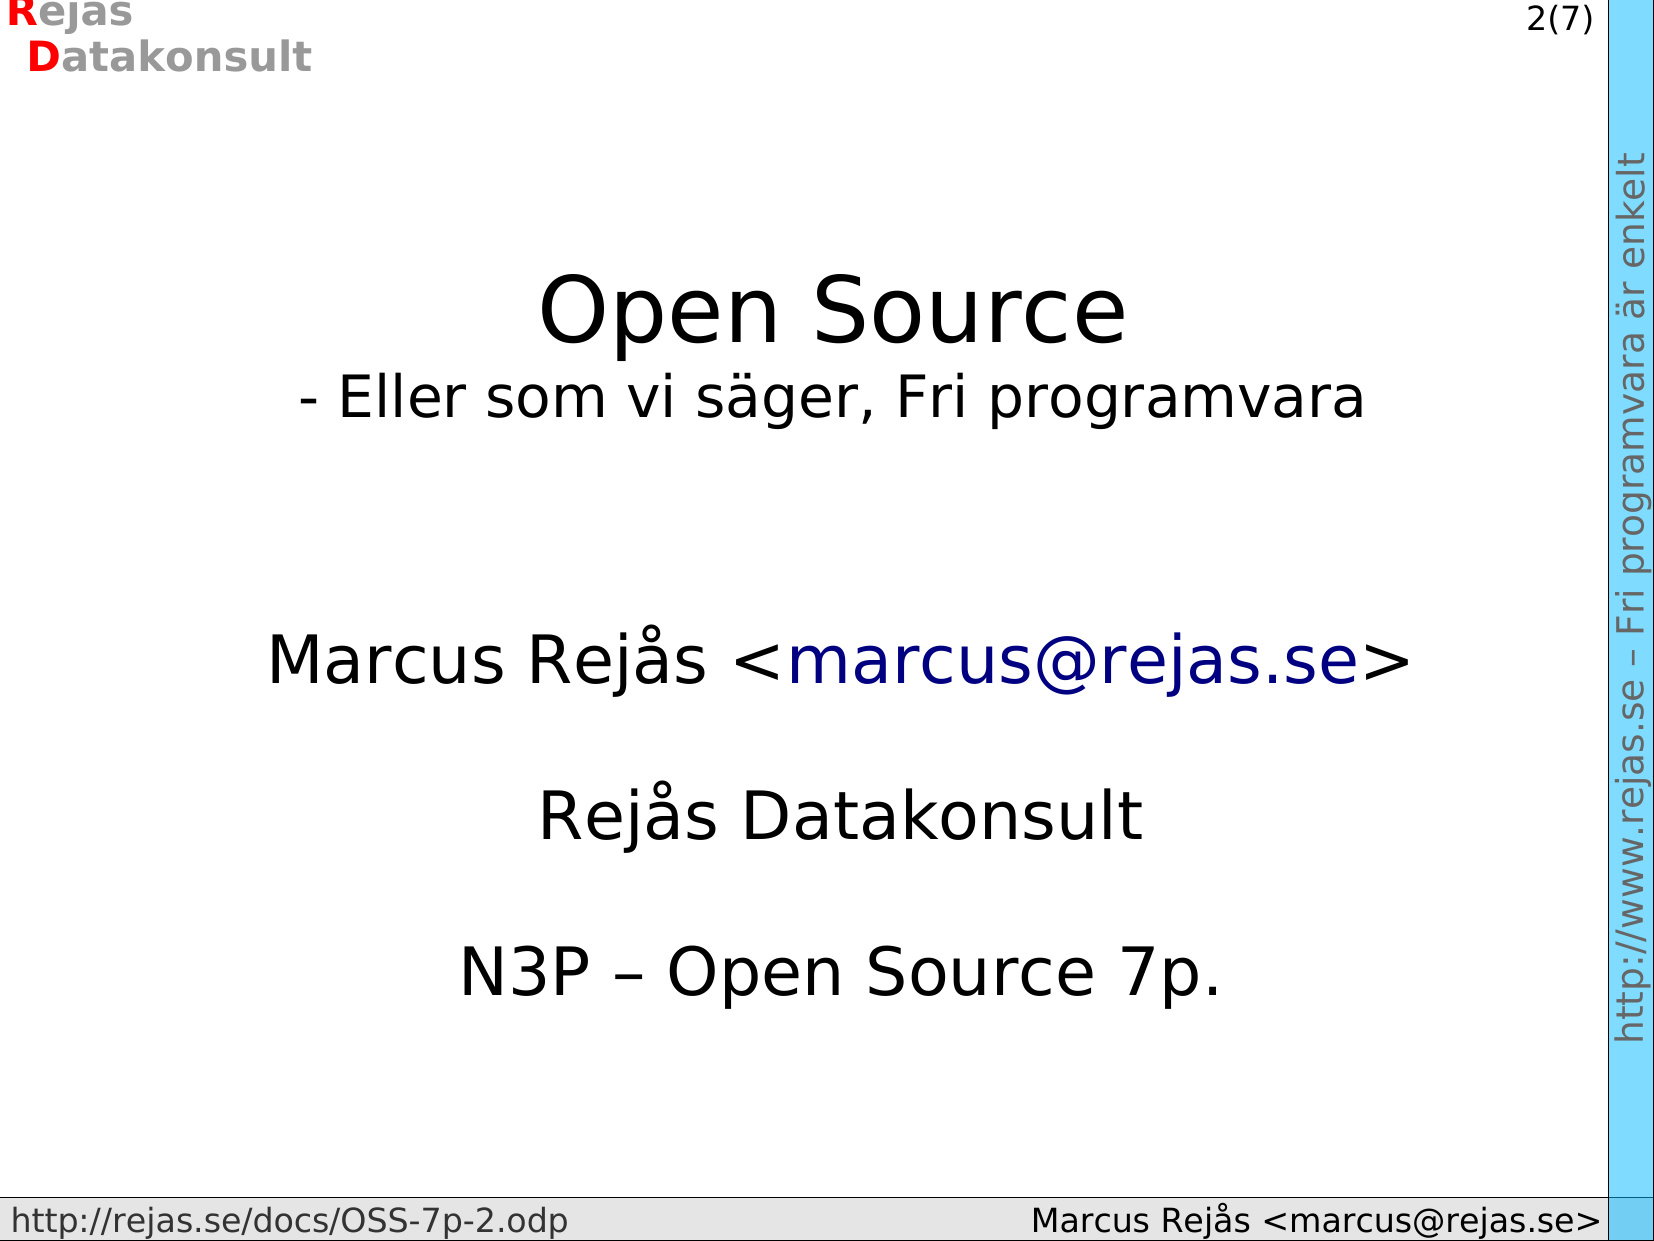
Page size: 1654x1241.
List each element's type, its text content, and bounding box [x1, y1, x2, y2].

title Open Source - Eller som vi säger, Fri programvara [127, 240, 1540, 448]
subtitle Marcus Rejås <marcus@rejas.se> Rejås Datakonsult N3P – Open Source 7p. [117, 572, 1530, 1139]
